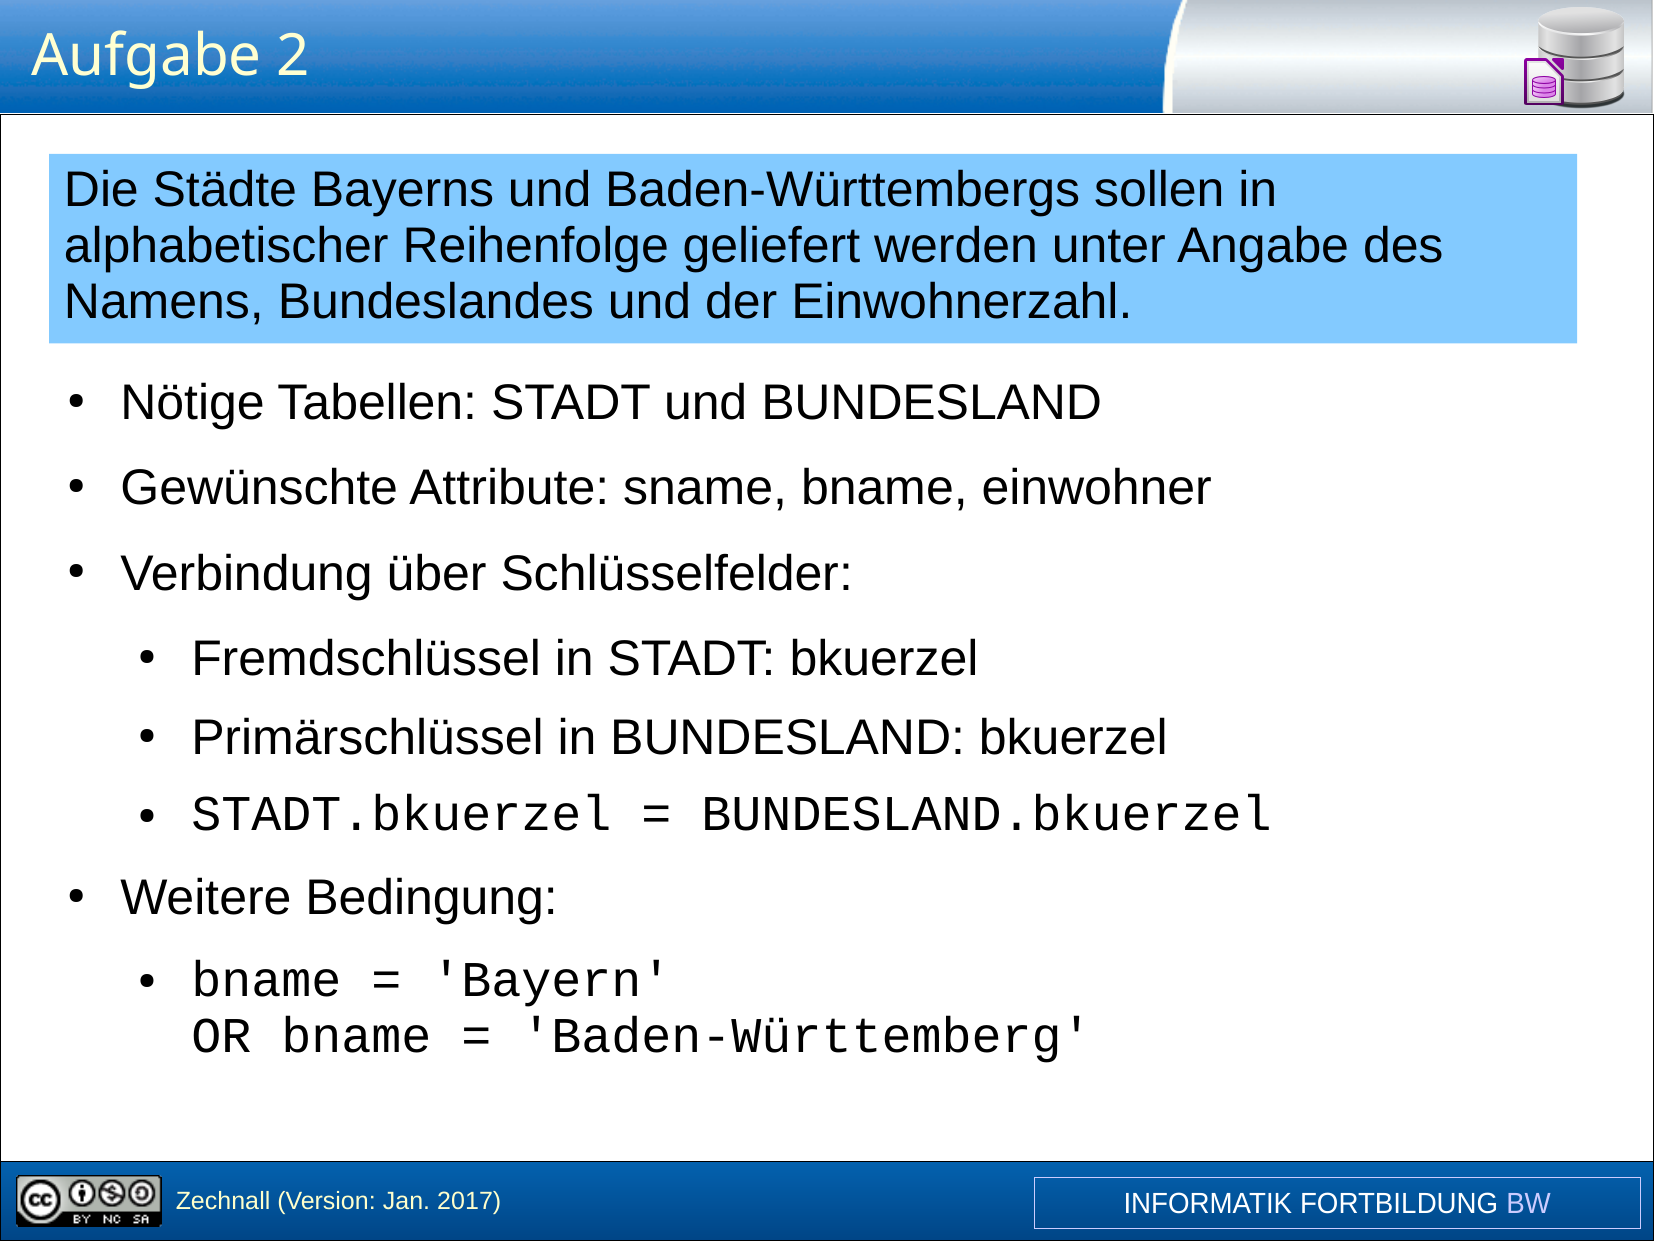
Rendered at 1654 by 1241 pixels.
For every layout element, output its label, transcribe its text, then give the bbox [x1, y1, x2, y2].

picture [16, 1175, 162, 1227]
text_box Die Städte Bayerns und Baden-Württembergs sollen in alphabetischer Reihenfolge geliefert werden unter Angabe des Namens, Bundeslandes und der Einwohnerzahl. [49, 153, 1578, 344]
list Nötige Tabellen: STADT und BUNDESLAND Gewünschte Attribute: sname, bname, einwohner Verbindung über Schlüsselfelder: Fremdschlüssel in STADT: bkuerzel Primärschlüssel in BUNDESLAND: bkuerzel STADT.bkuerzel = BUNDESLAND.bkuerzel Weitere Bedingung: bname = 'Bayern' OR bname = 'Baden-Württemberg' [49, 374, 1494, 1059]
picture [0, 0, 1654, 113]
title Aufgabe 2 [31, 14, 1151, 92]
